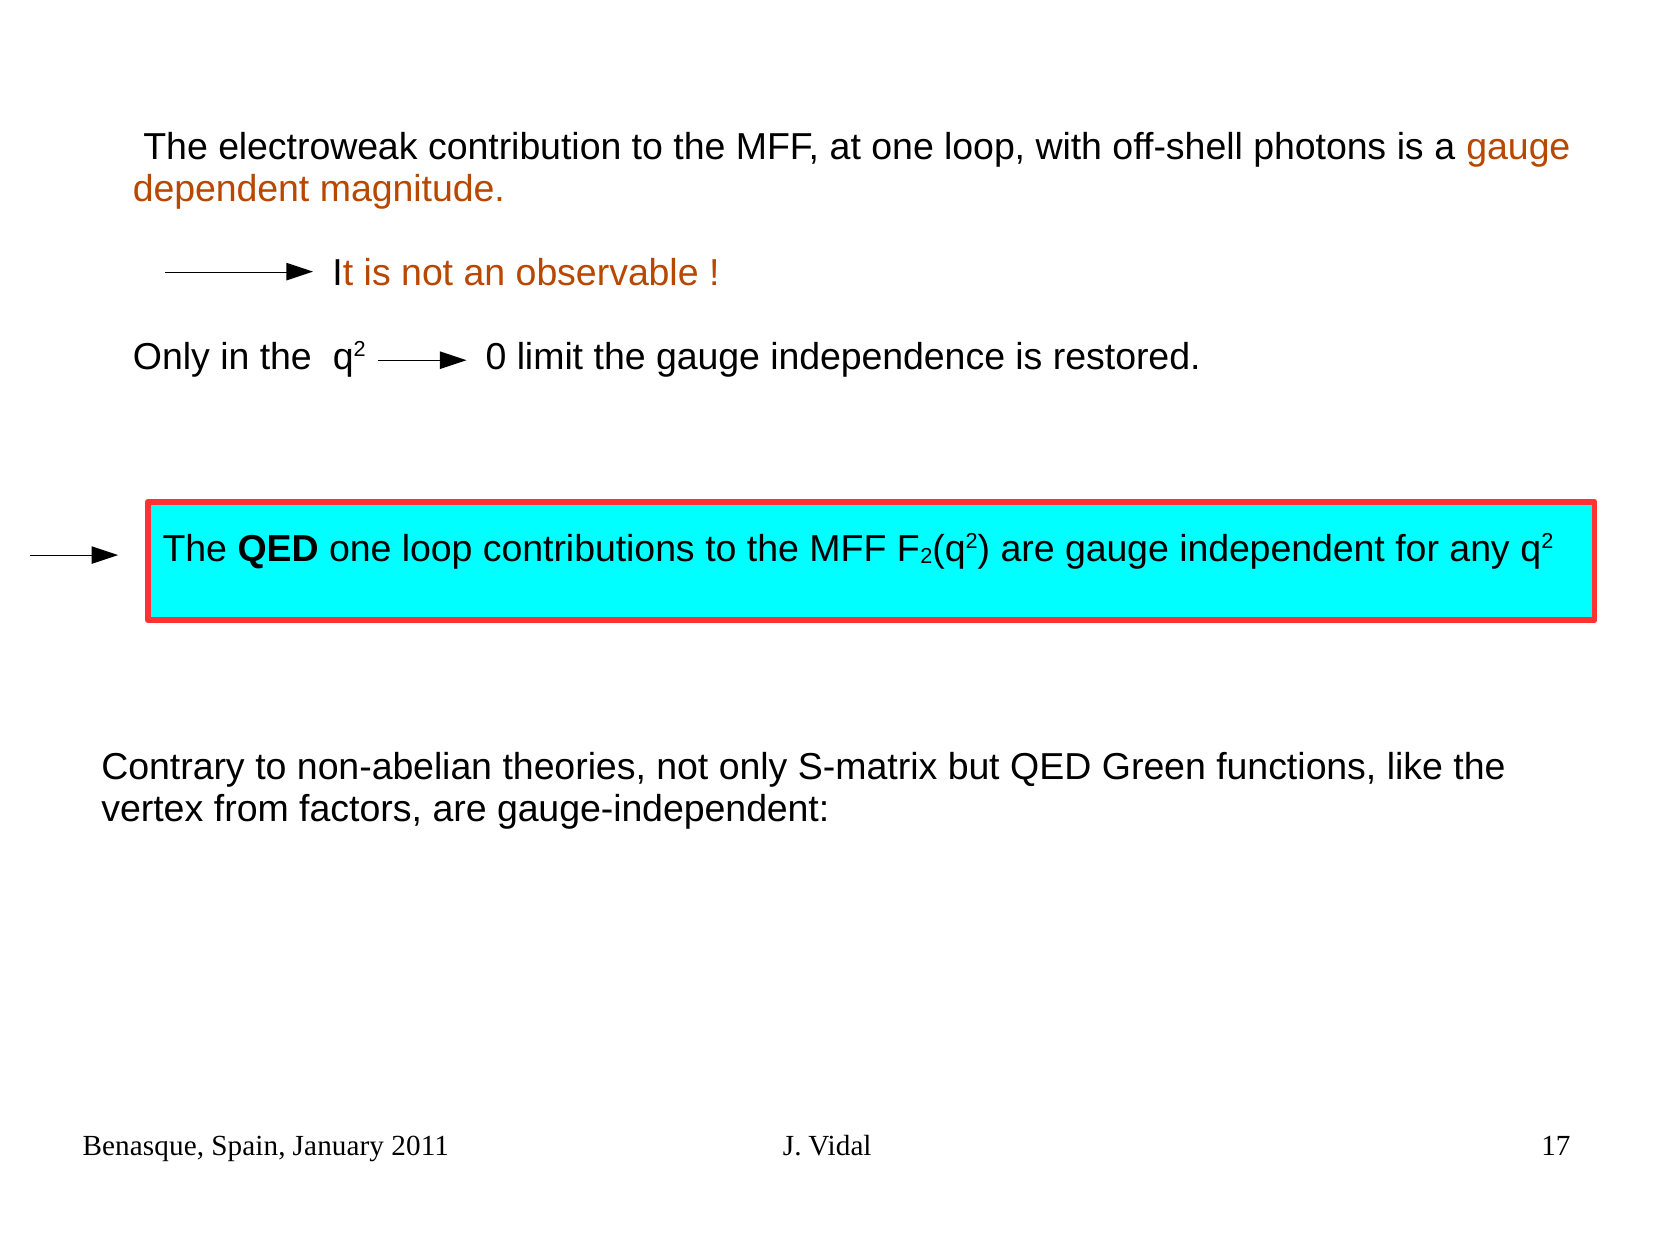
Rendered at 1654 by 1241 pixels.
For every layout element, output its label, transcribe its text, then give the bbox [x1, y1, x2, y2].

text_box Contrary to non-abelian theories, not only S-matrix but QED Green functions, like the vertex from factors, are gauge-independent: [86, 738, 1623, 857]
text_box The QED one loop contributions to the MFF F2(q2) are gauge independent for any q2 [147, 519, 1625, 621]
text_box The electroweak contribution to the MFF, at one loop, with off-shell photons is a gauge dependent magnitude. It is not an observable ! Only in the q2 0 limit the gauge independence is restored. [118, 118, 1595, 387]
text_box [147, 501, 1595, 519]
